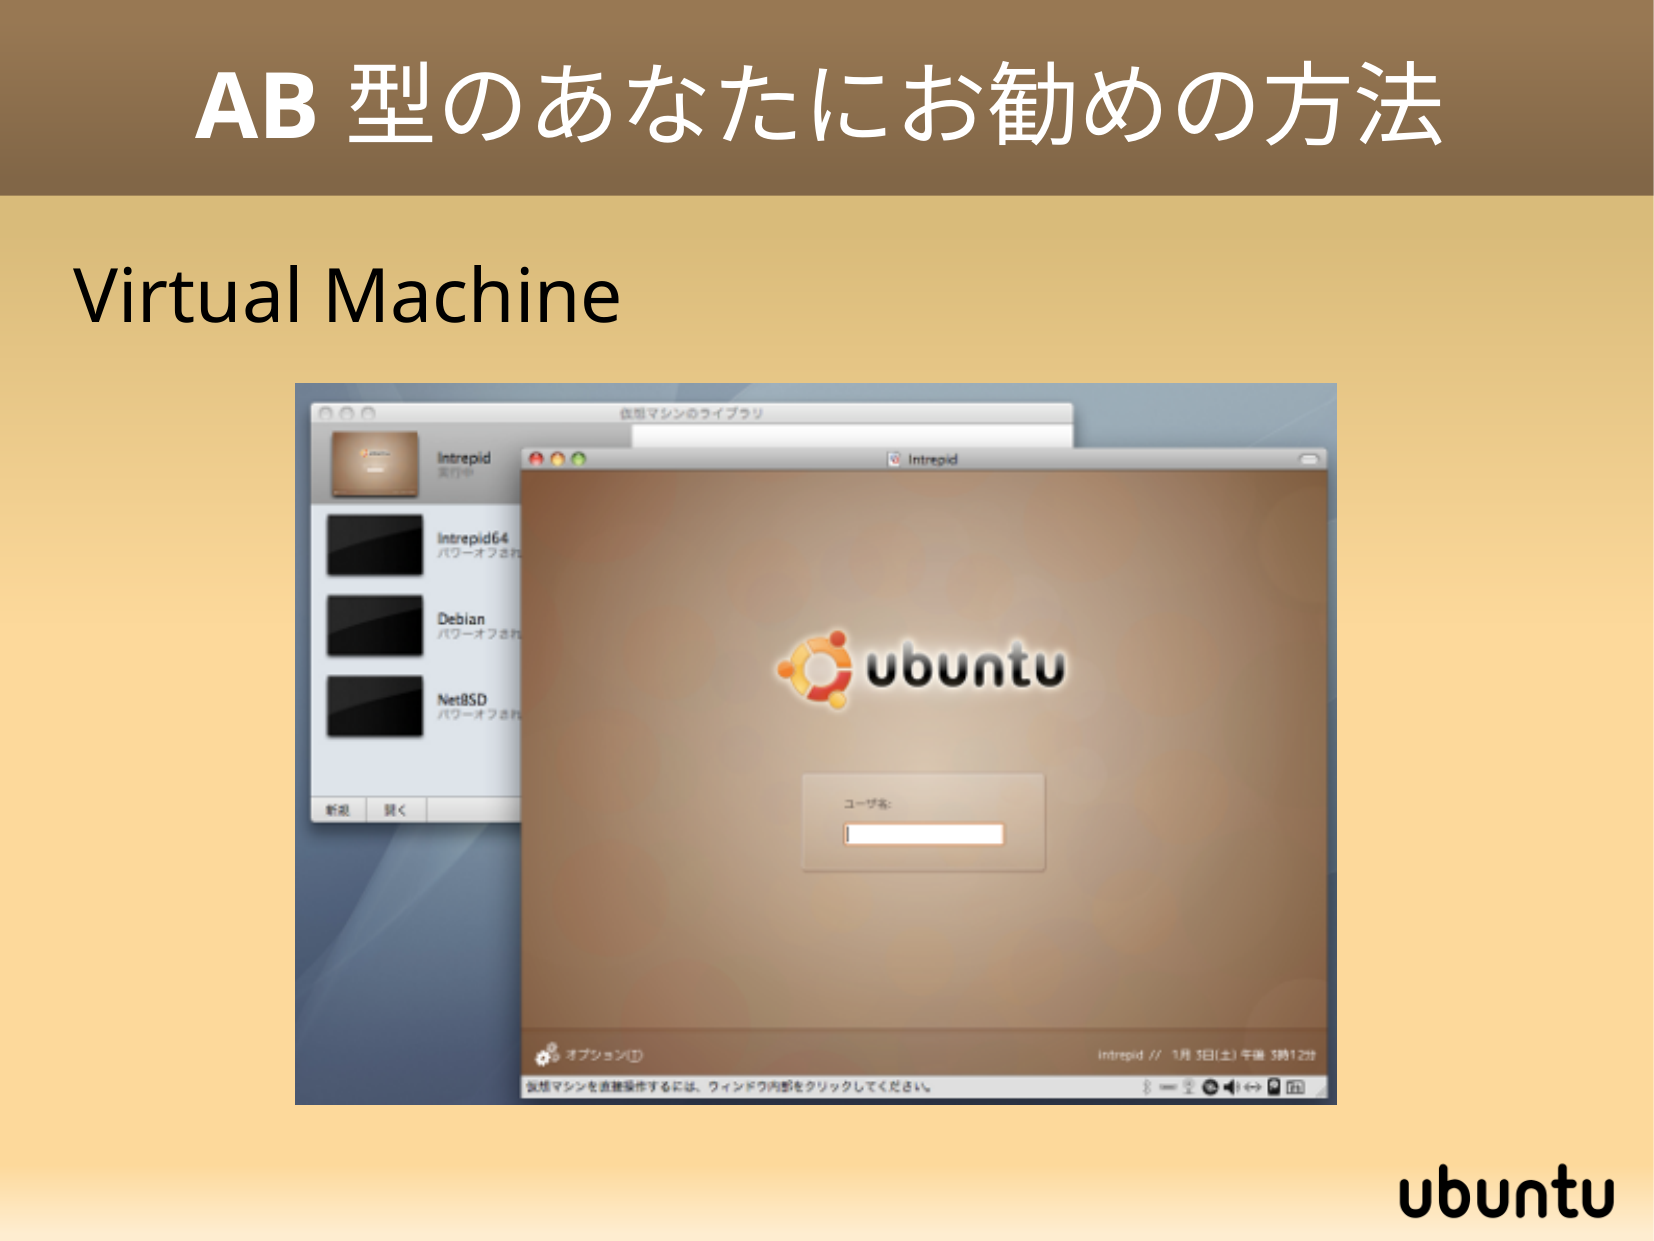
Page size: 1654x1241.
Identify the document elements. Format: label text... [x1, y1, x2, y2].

title AB型のあなたにお勧めの方法 [76, 7, 1565, 200]
picture [0, 0, 1654, 1241]
text_box Virtual Machine [59, 234, 661, 325]
